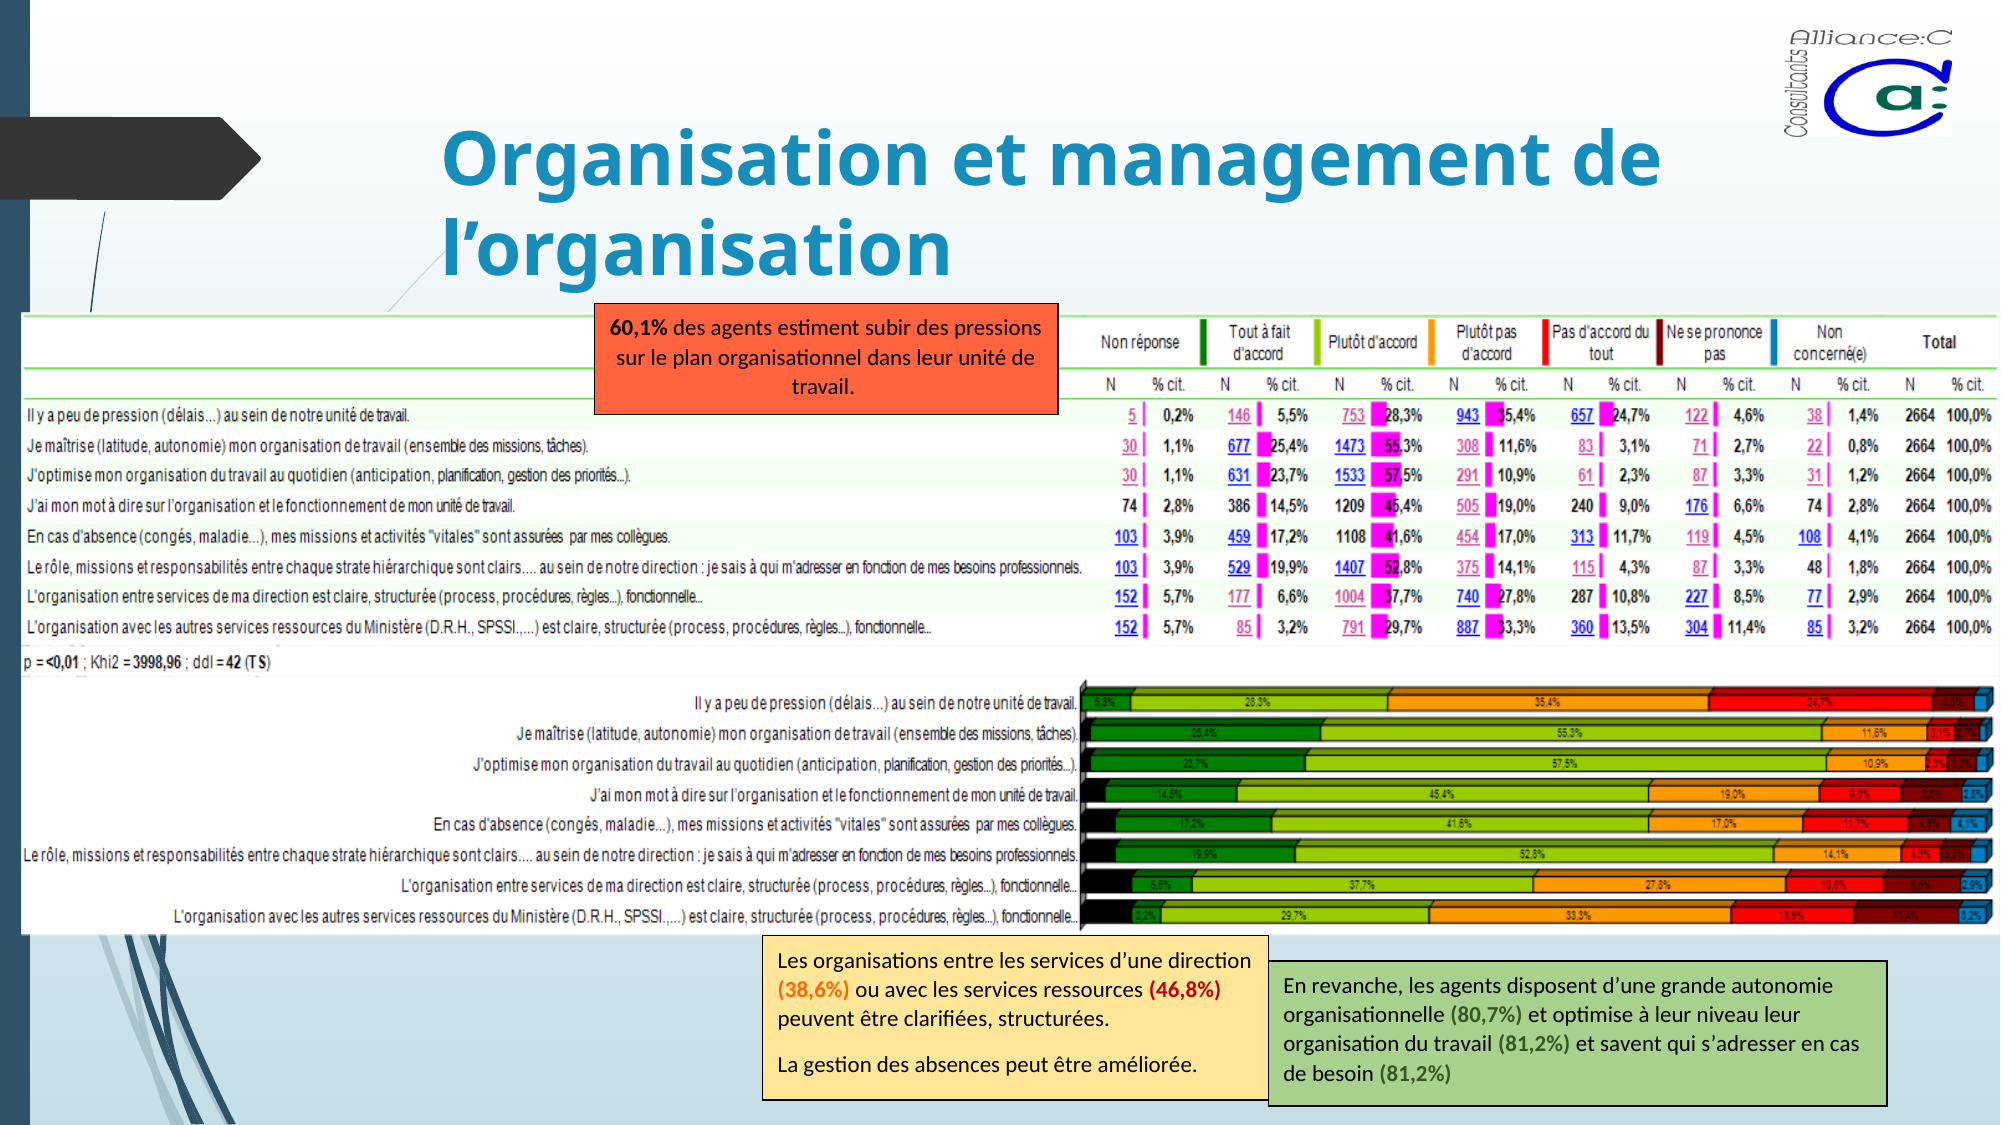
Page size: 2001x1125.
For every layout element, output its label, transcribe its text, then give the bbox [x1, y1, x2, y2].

text_box 60,1% des agents estiment subir des pressions sur le plan organisationnel dans leur unité de travail. [594, 303, 1058, 415]
text_box En revanche, les agents disposent d’une grande autonomie organisationnelle (80,7%) et optimise à leur niveau leur organisation du travail (81,2%) et savent qui s’adresser en cas de besoin (81,2%) [1268, 960, 1888, 1107]
title Organisation et management de l’organisation [425, 102, 1888, 312]
text_box Les organisations entre les services d’une direction (38,6%) ou avec les services ressources (46,8%) peuvent être clarifiées, structurées. La gestion des absences peut être améliorée. [762, 935, 1269, 1100]
picture [1784, 30, 1952, 137]
picture [21, 312, 2000, 936]
